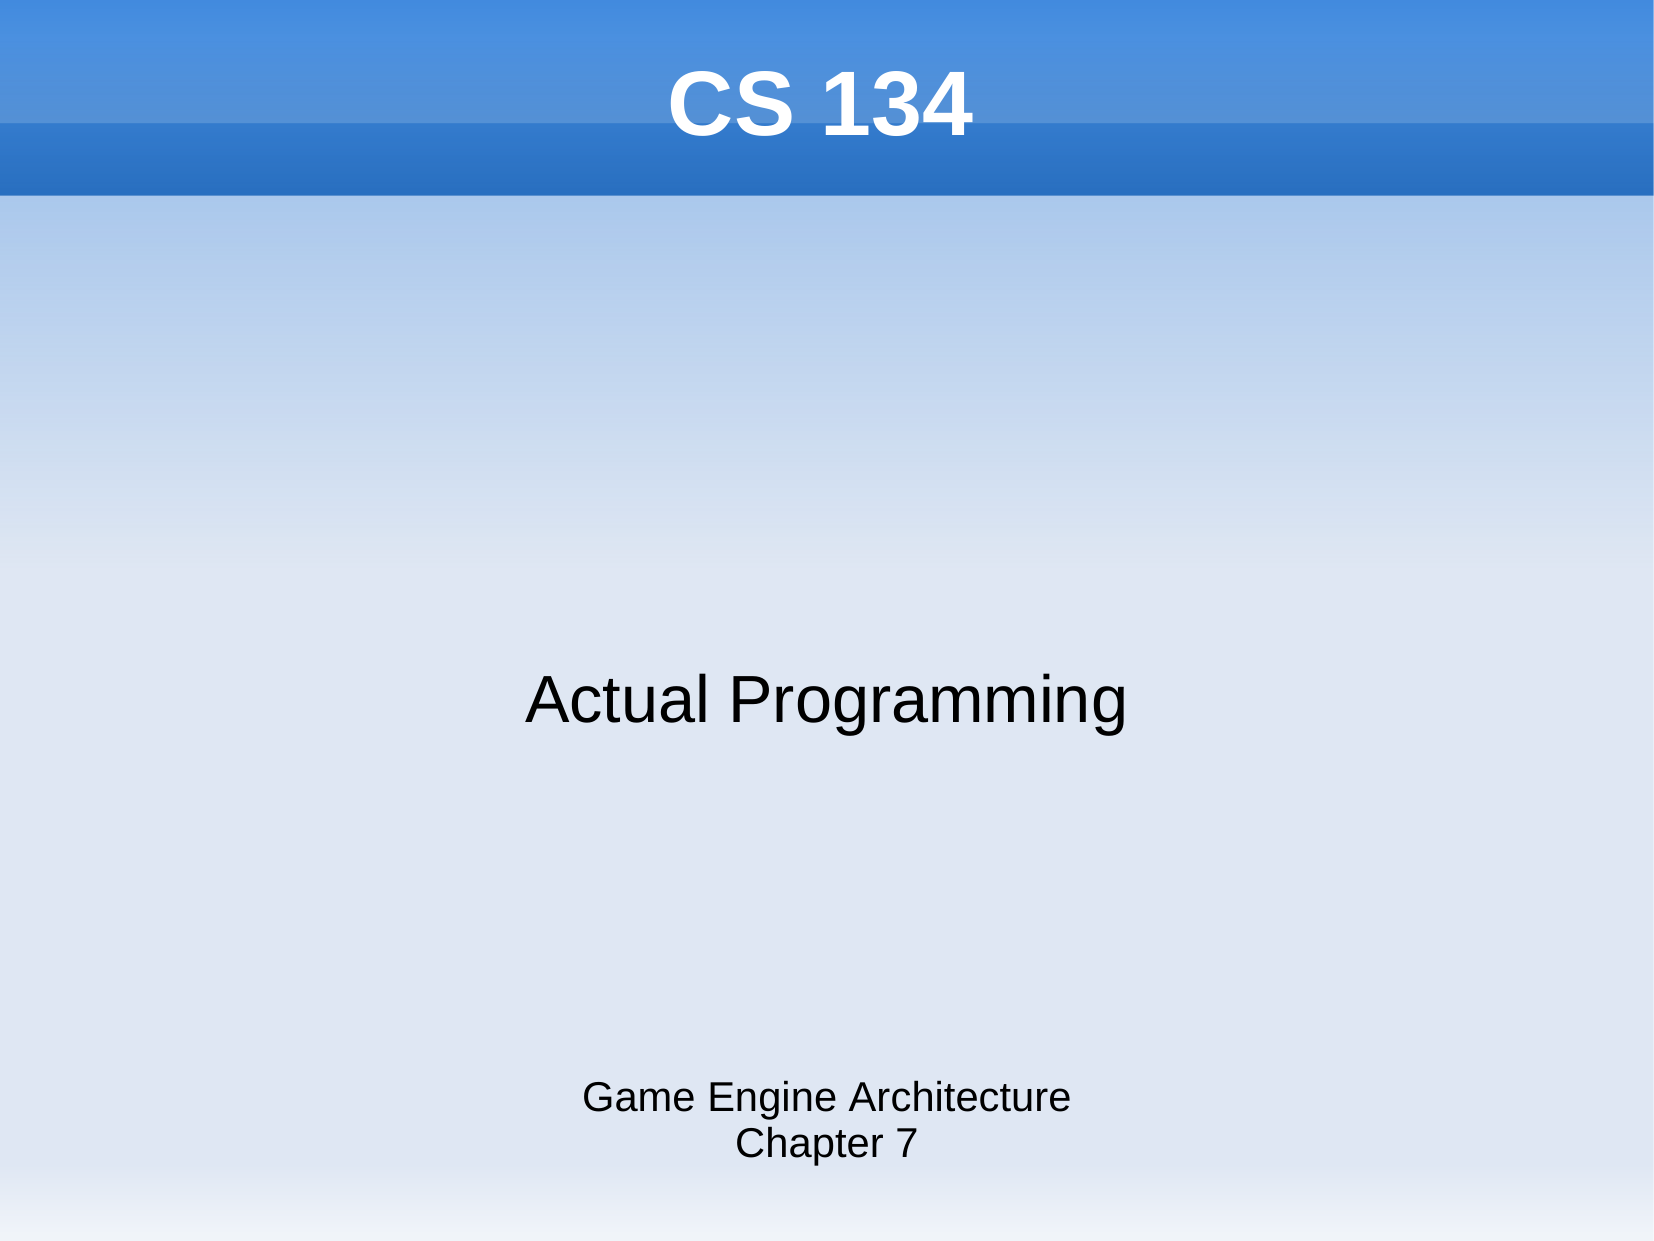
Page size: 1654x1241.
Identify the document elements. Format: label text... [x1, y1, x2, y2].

text_box Game Engine Architecture Chapter 7 [567, 1066, 1087, 1175]
title CS 134 [76, 0, 1565, 208]
subtitle Actual Programming [82, 290, 1571, 1109]
picture [0, 0, 1654, 1241]
